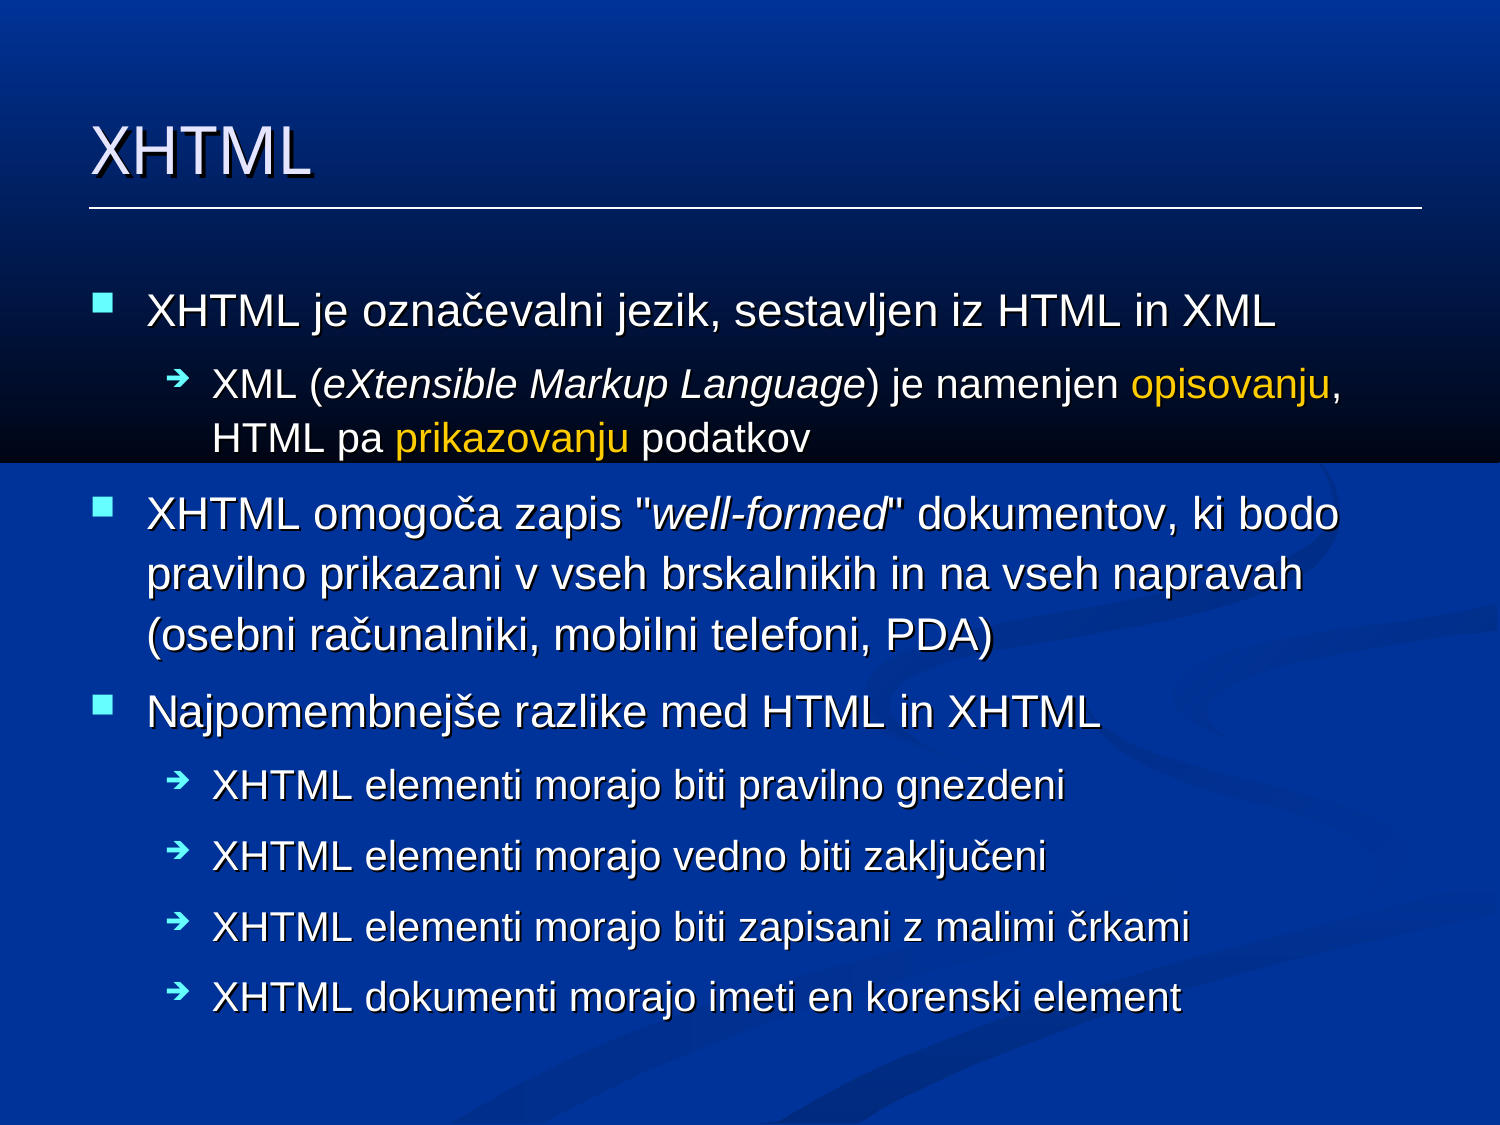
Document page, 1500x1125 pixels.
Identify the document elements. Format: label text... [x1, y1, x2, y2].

text_box XHTML [76, 54, 1459, 242]
text_box XHTML je označevalni jezik, sestavljen iz HTML in XML XML (eXtensible Markup Language) je namenjen opisovanju, HTML pa prikazovanju podatkov XHTML omogoča zapis "well-formed" dokumentov, ki bodo pravilno prikazani v vseh brskalnikih in na vseh napravah (osebni računalniki, mobilni telefoni, PDA) Najpomembnejše razlike med HTML in XHTML XHTML elementi morajo biti pravilno gnezdeni XHTML elementi morajo vedno biti zaključeni XHTML elementi morajo biti zapisani z malimi črkami XHTML dokumenti morajo imeti en korenski element [75, 267, 1436, 1047]
